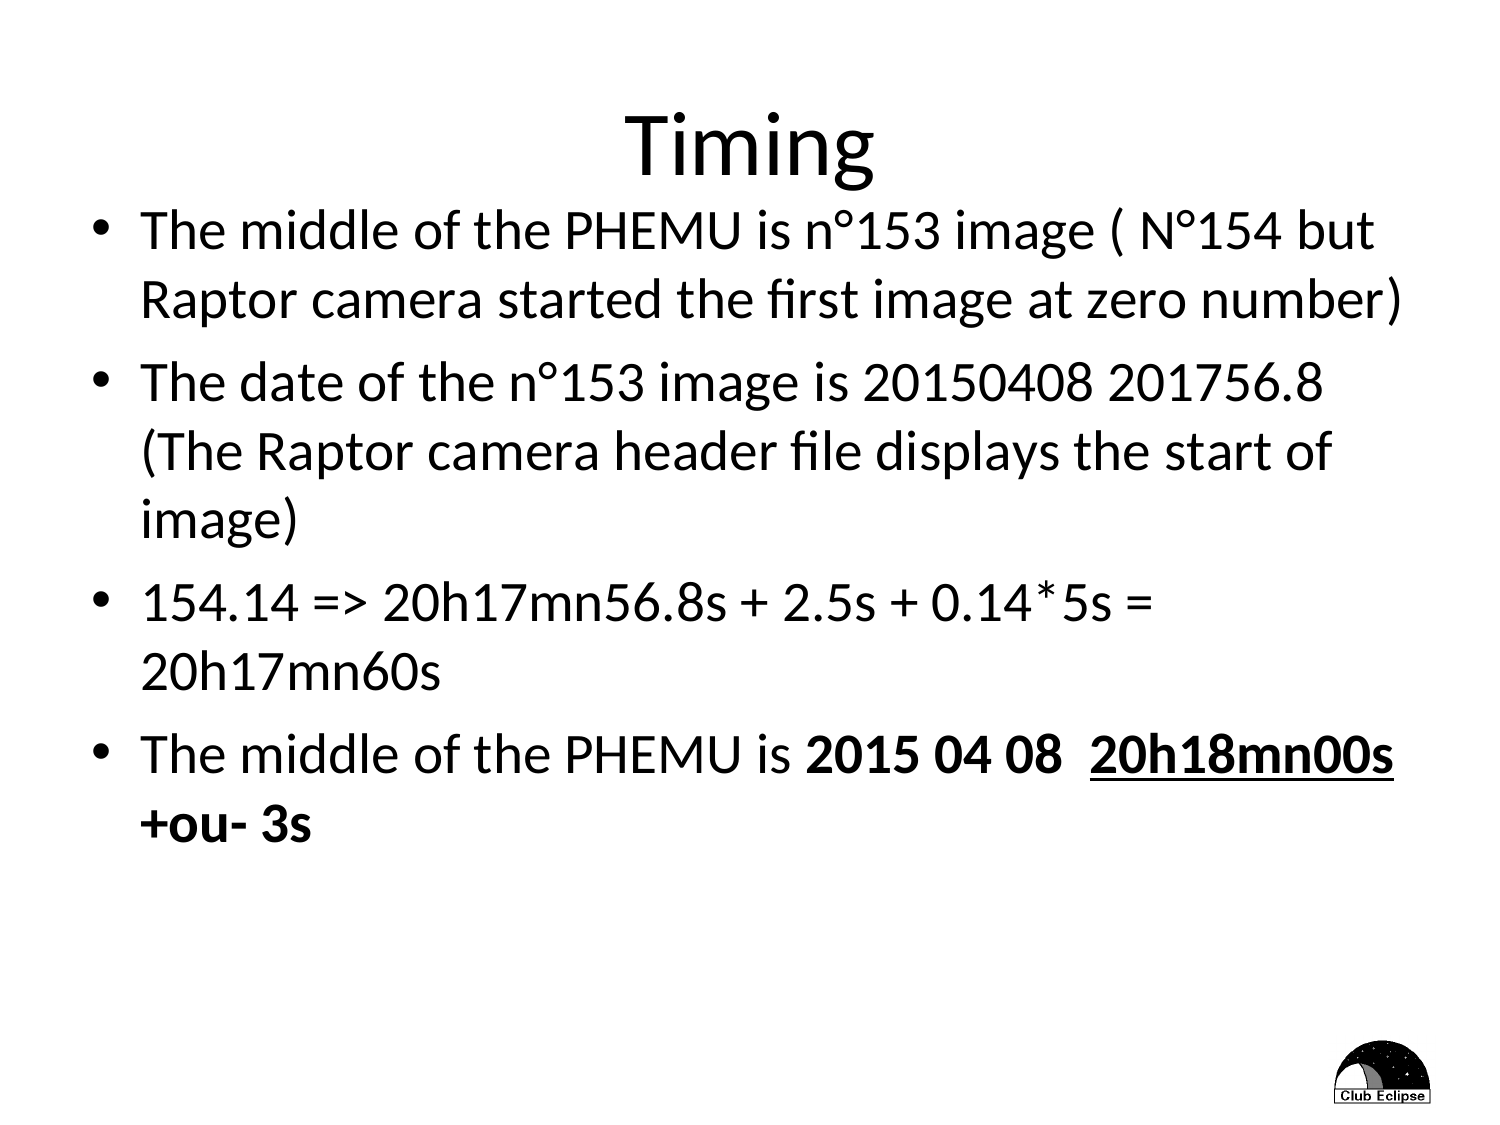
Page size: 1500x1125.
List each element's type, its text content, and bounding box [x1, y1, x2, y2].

title Timing [75, 45, 1426, 233]
picture [1328, 1035, 1436, 1108]
list The middle of the PHEMU is n°153 image ( N°154 but Raptor camera started the first image at zero number) The date of the n°153 image is 20150408 201756.8 (The Raptor camera header file displays the start of image) 154.14 => 20h17mn56.8s + 2.5s + 0.14*5s = 20h17mn60s The middle of the PHEMU is 2015 04 08 20h18mn00s +ou- 3s [76, 184, 1427, 928]
